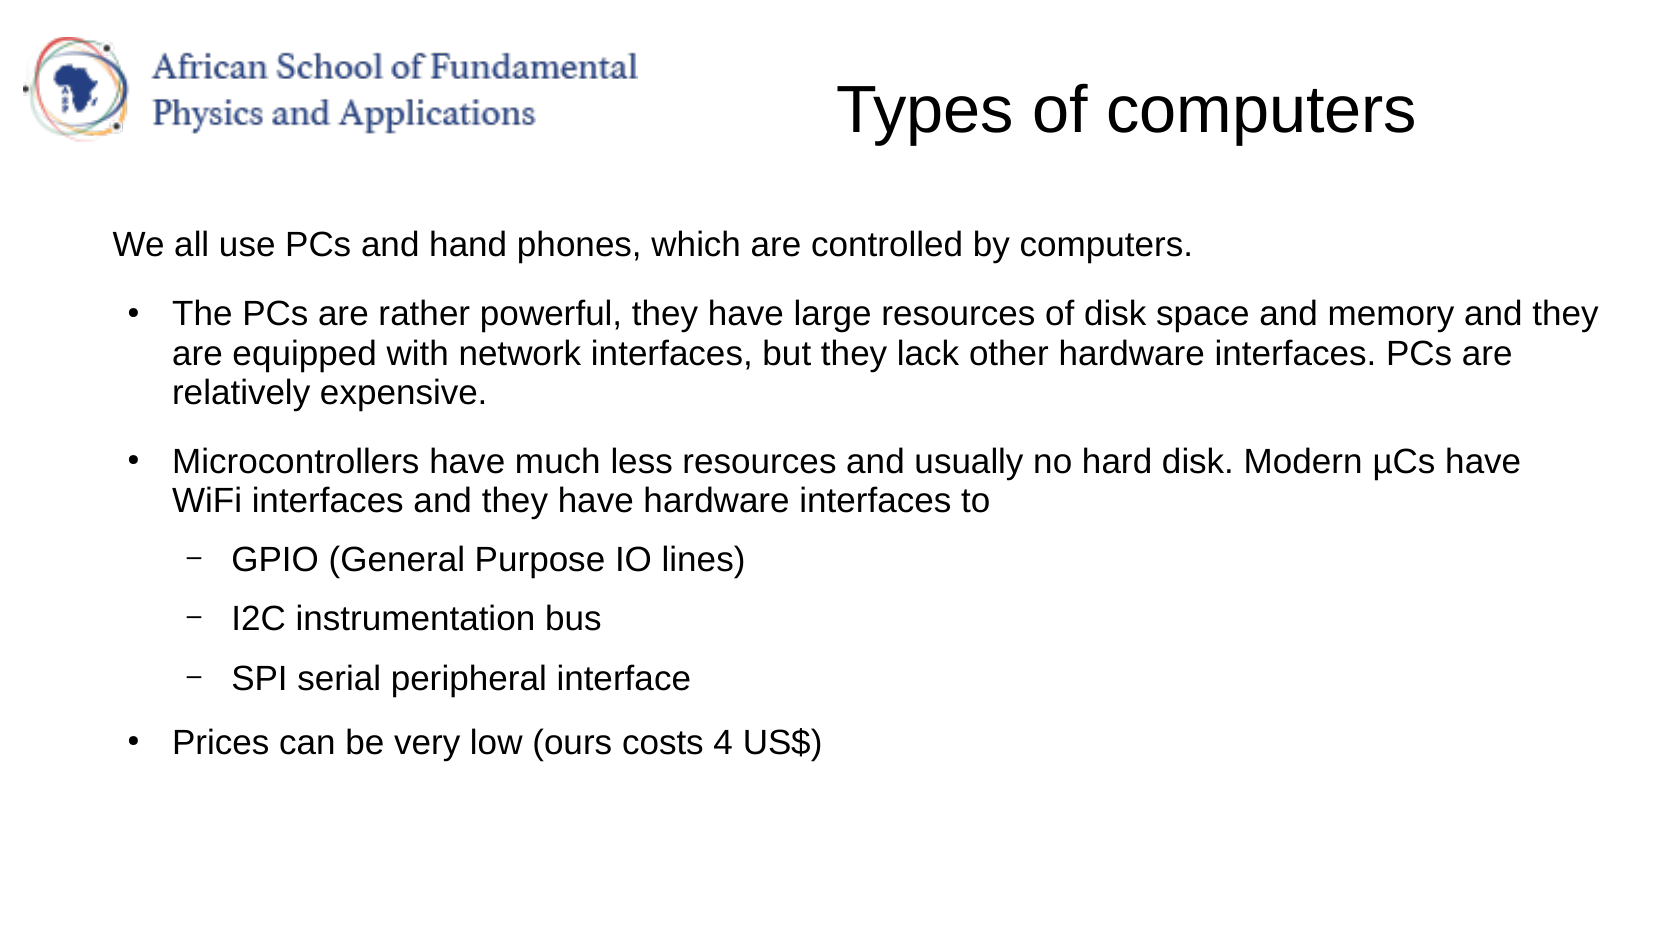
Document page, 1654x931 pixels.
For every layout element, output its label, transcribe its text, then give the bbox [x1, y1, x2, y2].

list We all use PCs and hand phones, which are controlled by computers. The PCs are rather powerful, they have large resources of disk space and memory and they are equipped with network interfaces, but they lack other hardware interfaces. PCs are relatively expensive. Microcontrollers have much less resources and usually no hard disk. Modern µCs have WiFi interfaces and they have hardware interfaces to GPIO (General Purpose IO lines) I2C instrumentation bus SPI serial peripheral interface Prices can be very low (ours costs 4 US$) [112, 225, 1601, 765]
picture [23, 37, 638, 142]
title Types of computers [679, 32, 1576, 188]
